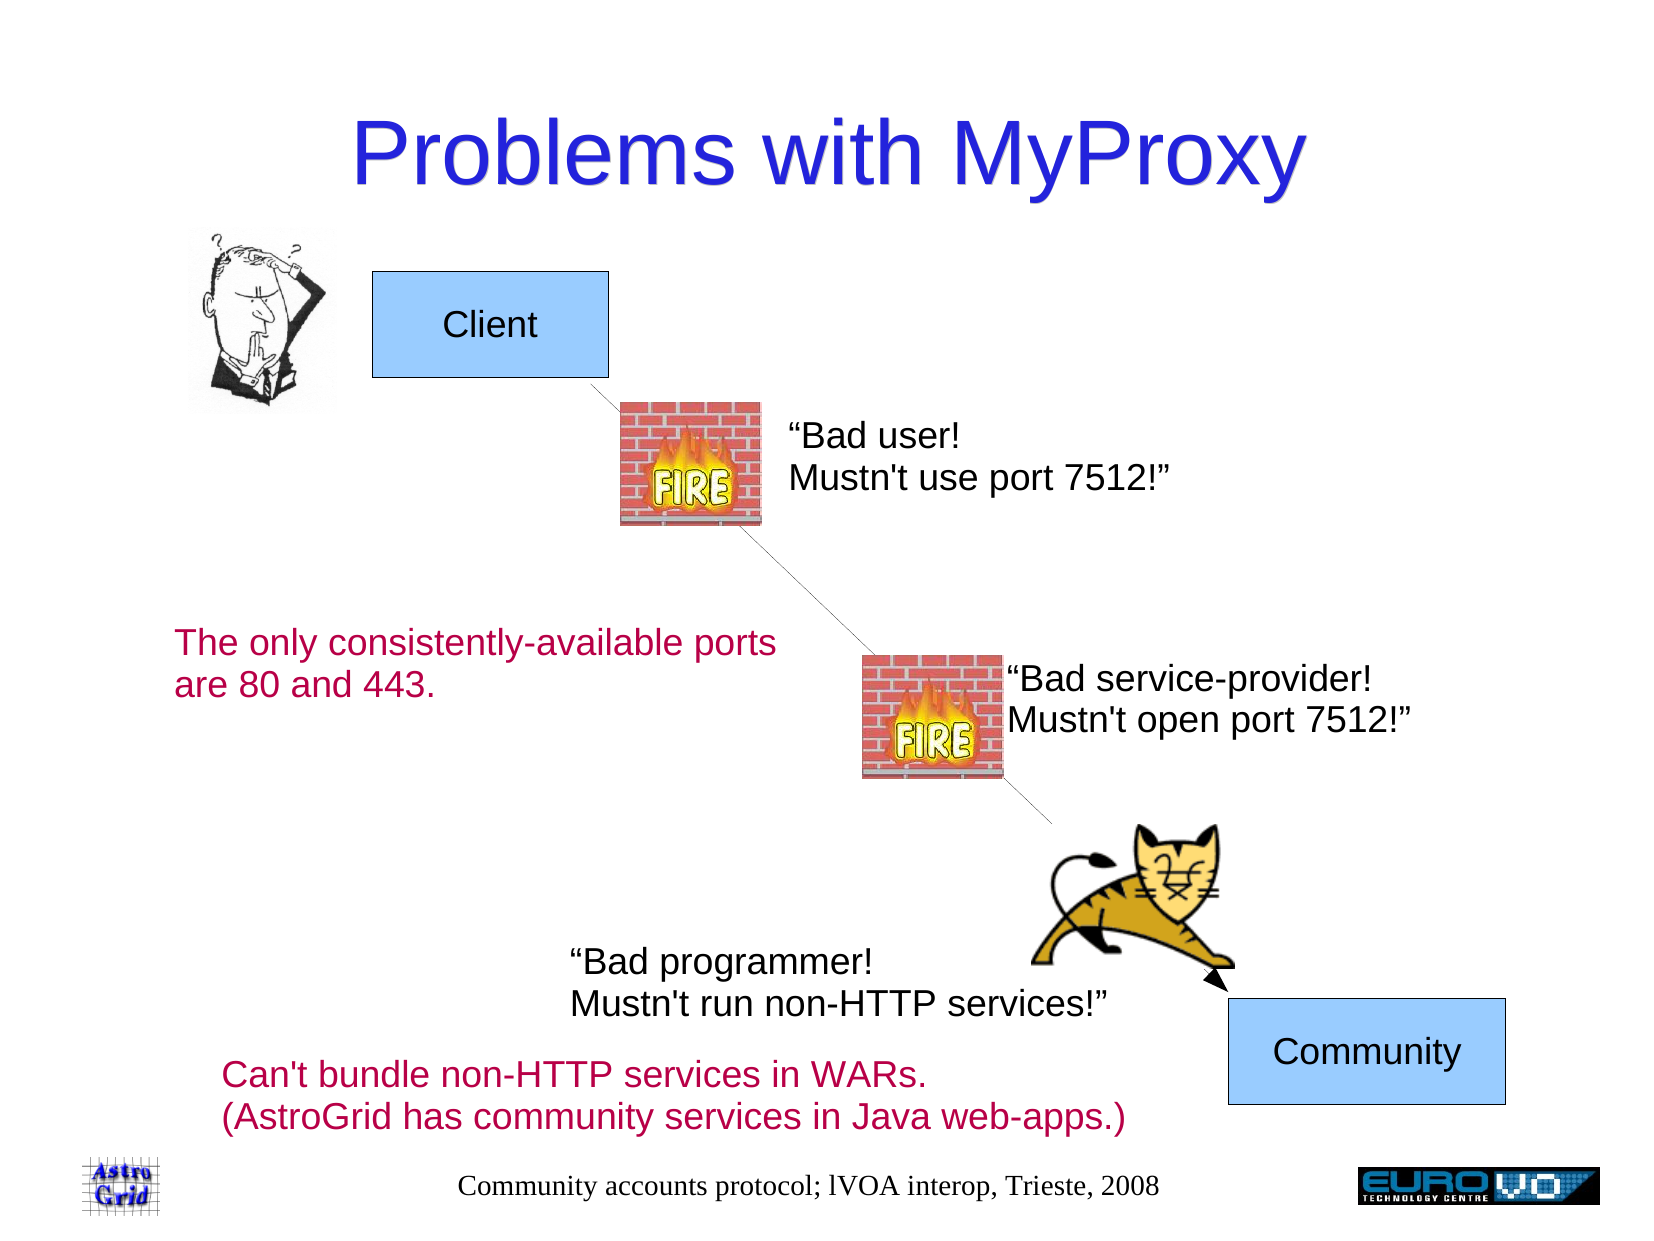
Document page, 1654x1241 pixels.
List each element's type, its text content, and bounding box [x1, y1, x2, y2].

text_box Client [372, 271, 609, 378]
text_box “Bad service-provider! Mustn't open port 7512!” [992, 649, 1654, 752]
title Problems with MyProxy [88, 56, 1571, 250]
text_box The only consistently-available ports are 80 and 443. [159, 614, 804, 716]
picture [862, 655, 1004, 779]
picture [188, 227, 337, 414]
text_box Can't bundle non-HTTP services in WARs. (AstroGrid has community services in Java web-apps.) [206, 1046, 1176, 1148]
picture [620, 402, 762, 526]
picture [1358, 1167, 1600, 1205]
picture [1031, 824, 1235, 969]
picture [82, 1157, 160, 1216]
text_box Community [1228, 998, 1506, 1105]
text_box “Bad programmer! Mustn't run non-HTTP services!” [555, 933, 1335, 1035]
text_box “Bad user! Mustn't use port 7512!” [773, 407, 1406, 509]
